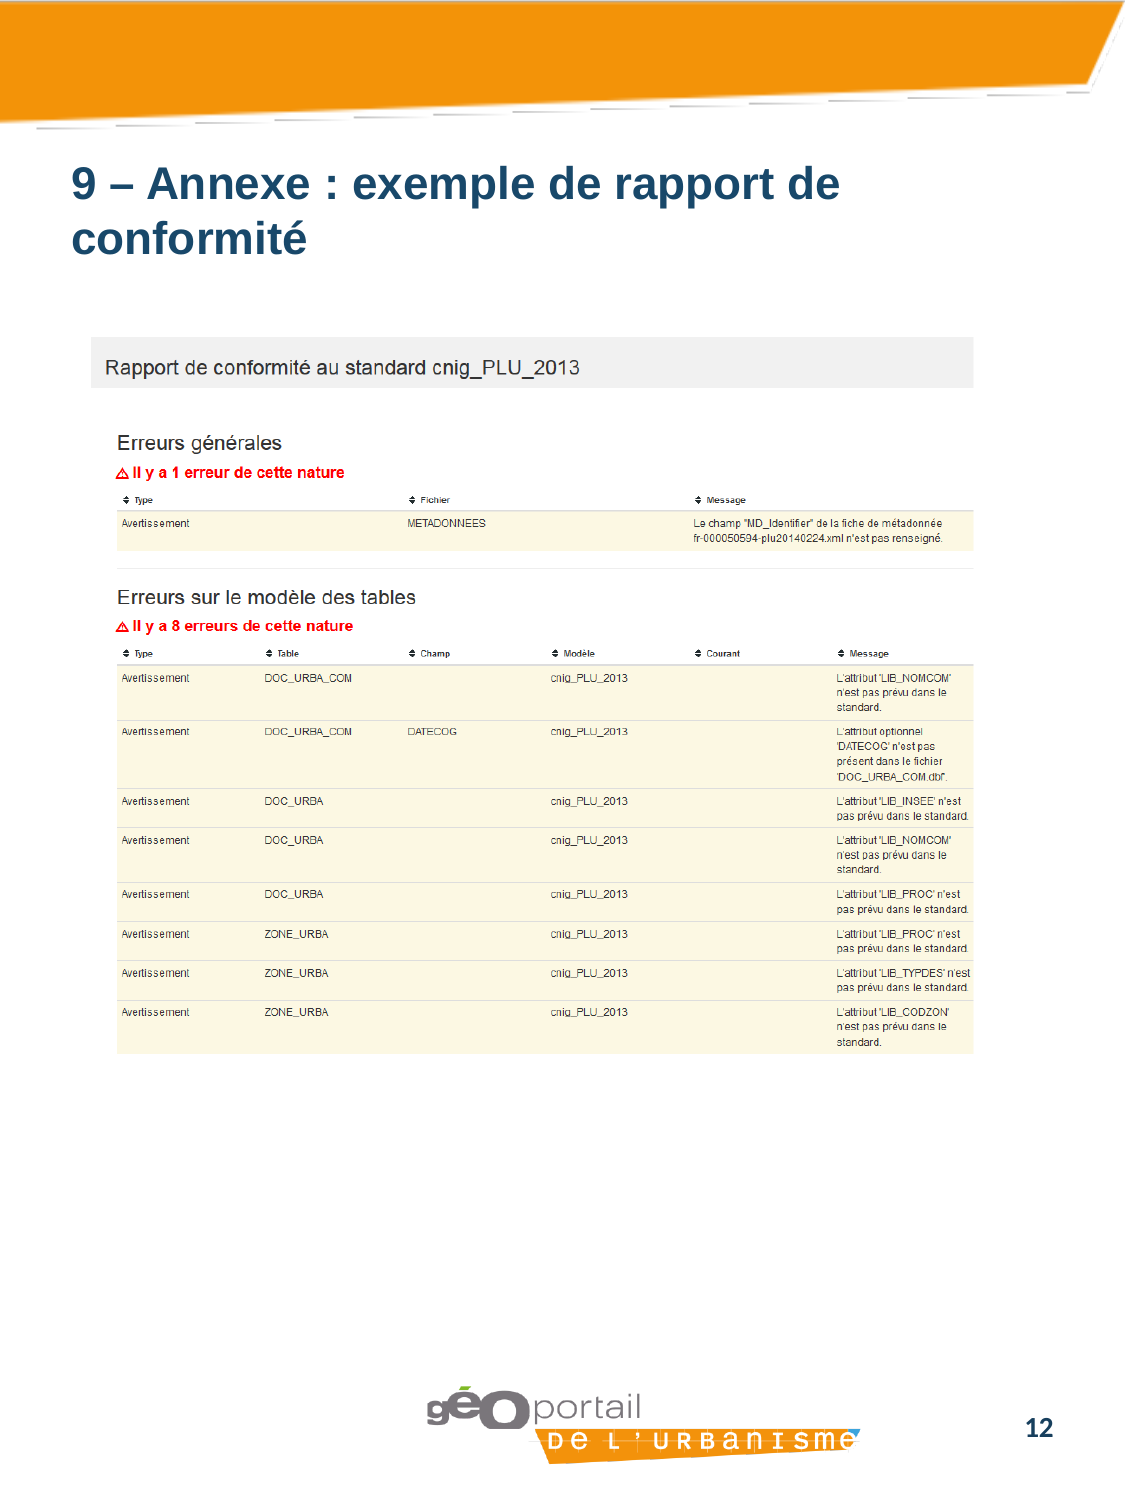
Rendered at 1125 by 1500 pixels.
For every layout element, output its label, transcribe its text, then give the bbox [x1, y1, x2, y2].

text_box <numéro> [937, 1389, 1069, 1462]
title 9 – Annexe : exemple de rapport de conformité [56, 129, 1088, 288]
picture [90, 335, 974, 1152]
picture [391, 1245, 892, 1500]
